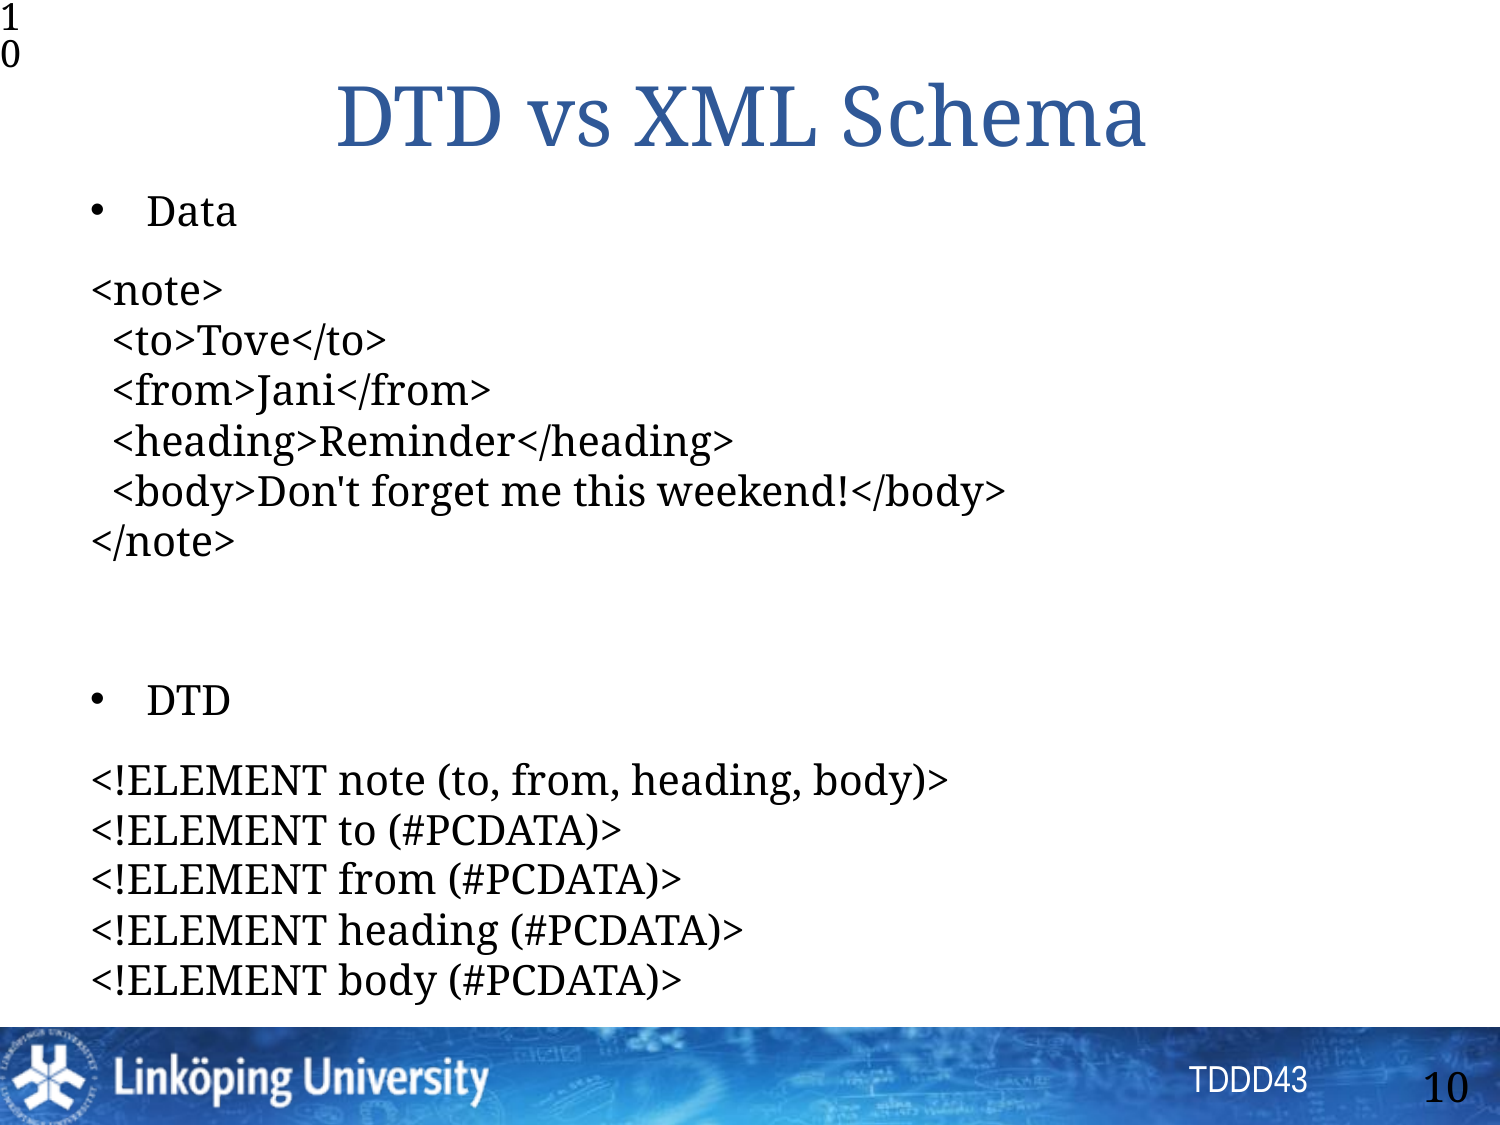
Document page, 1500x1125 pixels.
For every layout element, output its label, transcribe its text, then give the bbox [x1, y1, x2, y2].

title DTD vs XML Schema [67, 30, 1418, 171]
picture [0, 1027, 1500, 1125]
list Data <note> <to>Tove</to> <from>Jani</from> <heading>Reminder</heading> <body>Don't forget me this weekend!</body> </note> DTD <!ELEMENT note (to, from, heading, body)> <!ELEMENT to (#PCDATA)> <!ELEMENT from (#PCDATA)> <!ELEMENT heading (#PCDATA)> <!ELEMENT body (#PCDATA)> [75, 176, 1425, 1023]
text_box <number> [1407, 1053, 1500, 1114]
